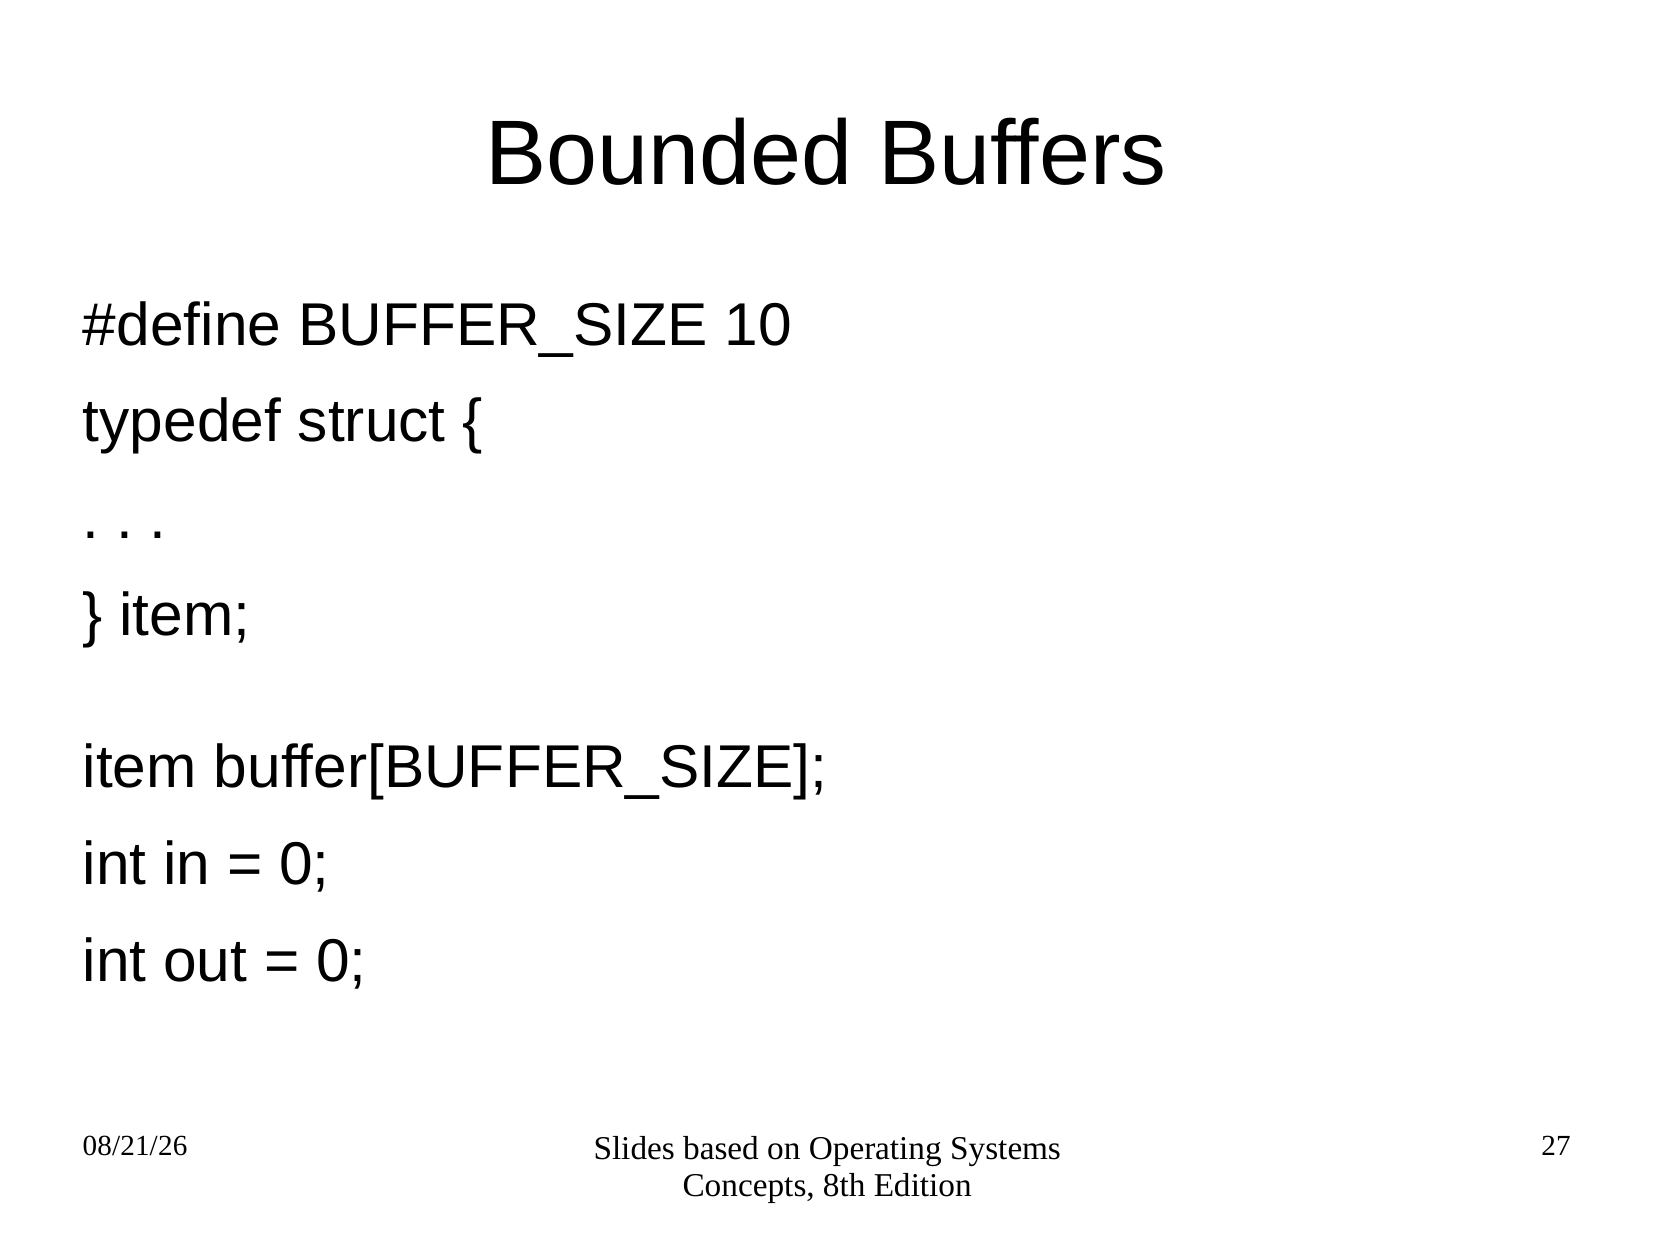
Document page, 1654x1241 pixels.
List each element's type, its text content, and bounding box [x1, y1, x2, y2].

title Bounded Buffers [82, 49, 1571, 257]
list #define BUFFER_SIZE 10 typedef struct { . . . } item; item buffer[BUFFER_SIZE]; int in = 0; int out = 0; [82, 290, 1571, 1109]
